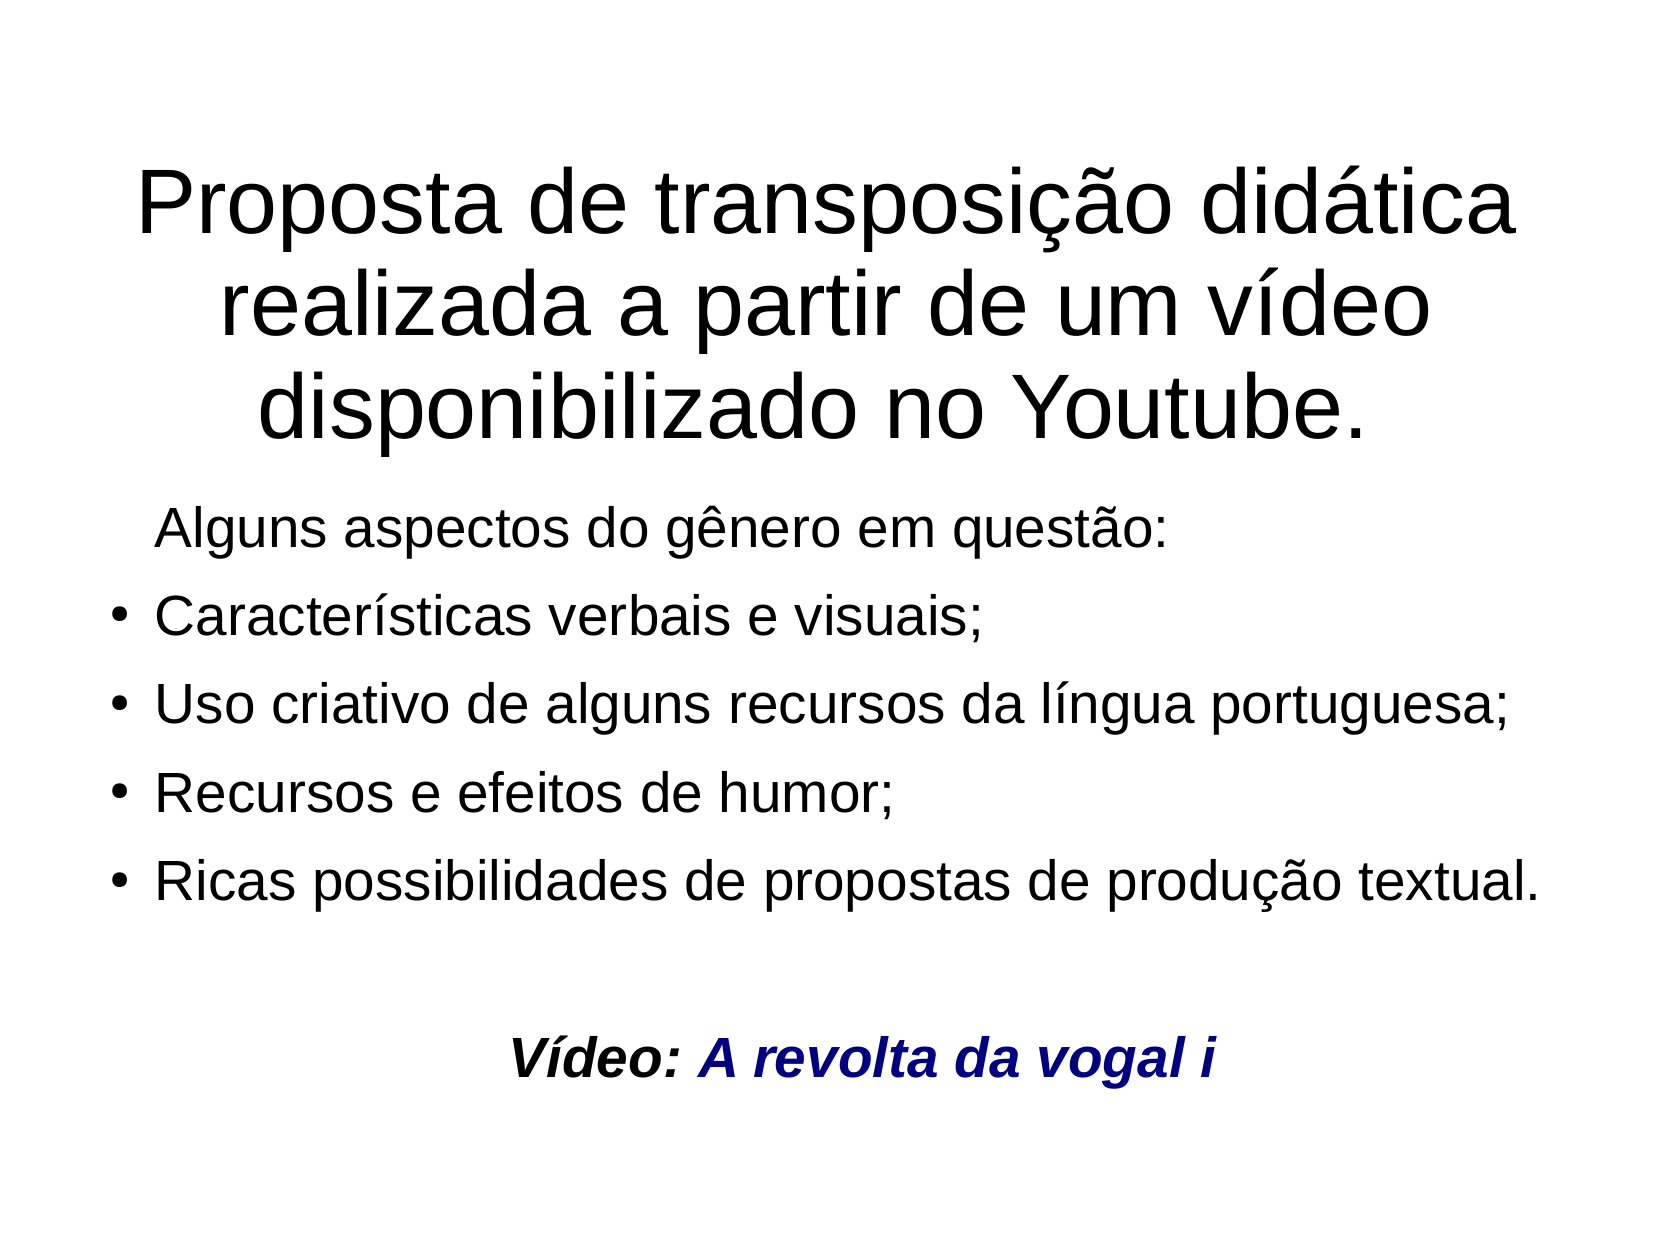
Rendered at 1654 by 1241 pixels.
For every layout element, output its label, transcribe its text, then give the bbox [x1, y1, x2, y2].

title Proposta de transposição didática realizada a partir de um vídeo disponibilizado no Youtube. [82, 40, 1571, 567]
list Alguns aspectos do gênero em questão: Características verbais e visuais; Uso criativo de alguns recursos da língua portuguesa; Recursos e efeitos de humor; Ricas possibilidades de propostas de produção textual. Vídeo: A revolta da vogal i [94, 496, 1571, 1099]
